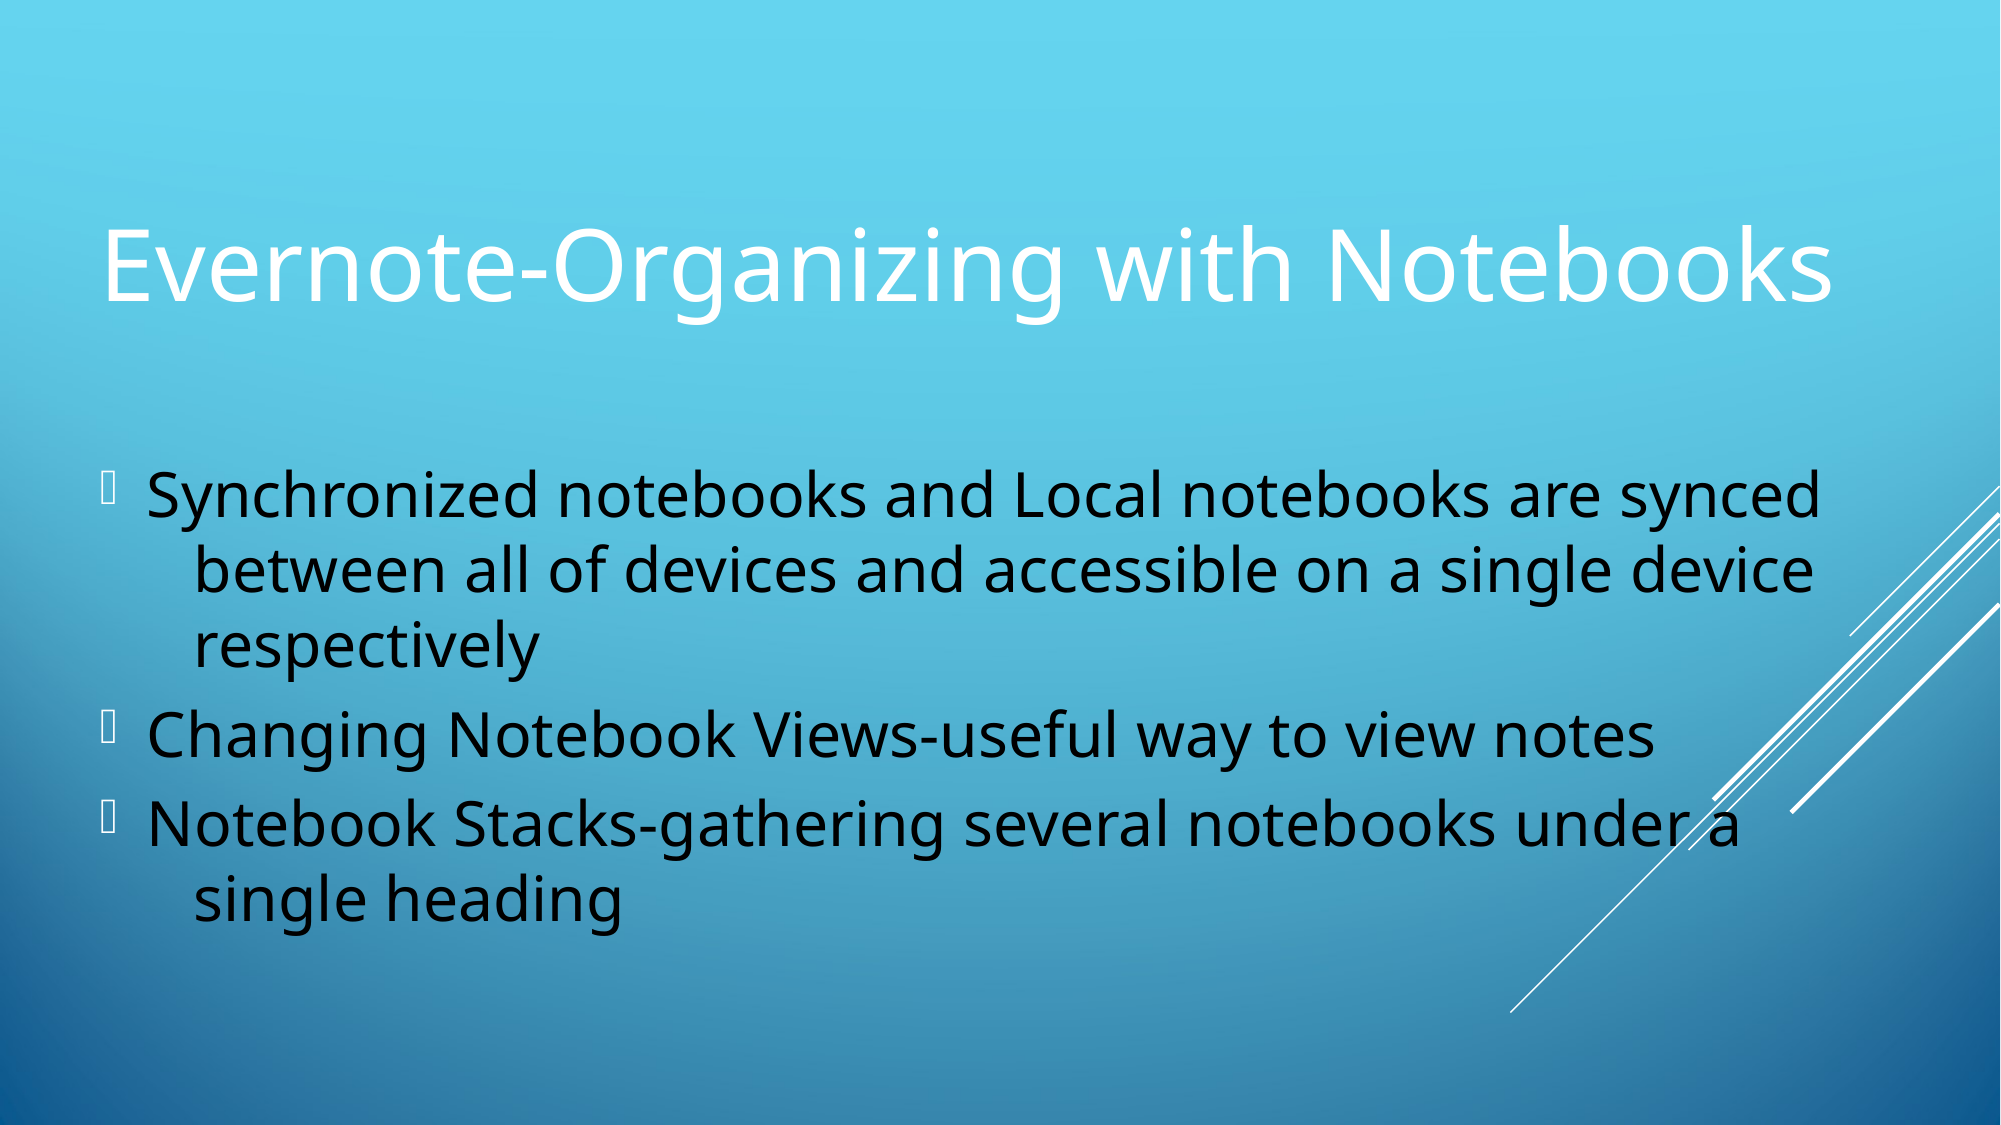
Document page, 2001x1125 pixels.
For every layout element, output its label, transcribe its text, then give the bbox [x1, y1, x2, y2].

list Synchronized notebooks and Local notebooks are synced between all of devices and accessible on a single device respectively Changing Notebook Views-useful way to view notes Notebook Stacks-gathering several notebooks under a single heading [84, 344, 1910, 1045]
title Evernote-Organizing with Notebooks [84, 138, 1910, 344]
